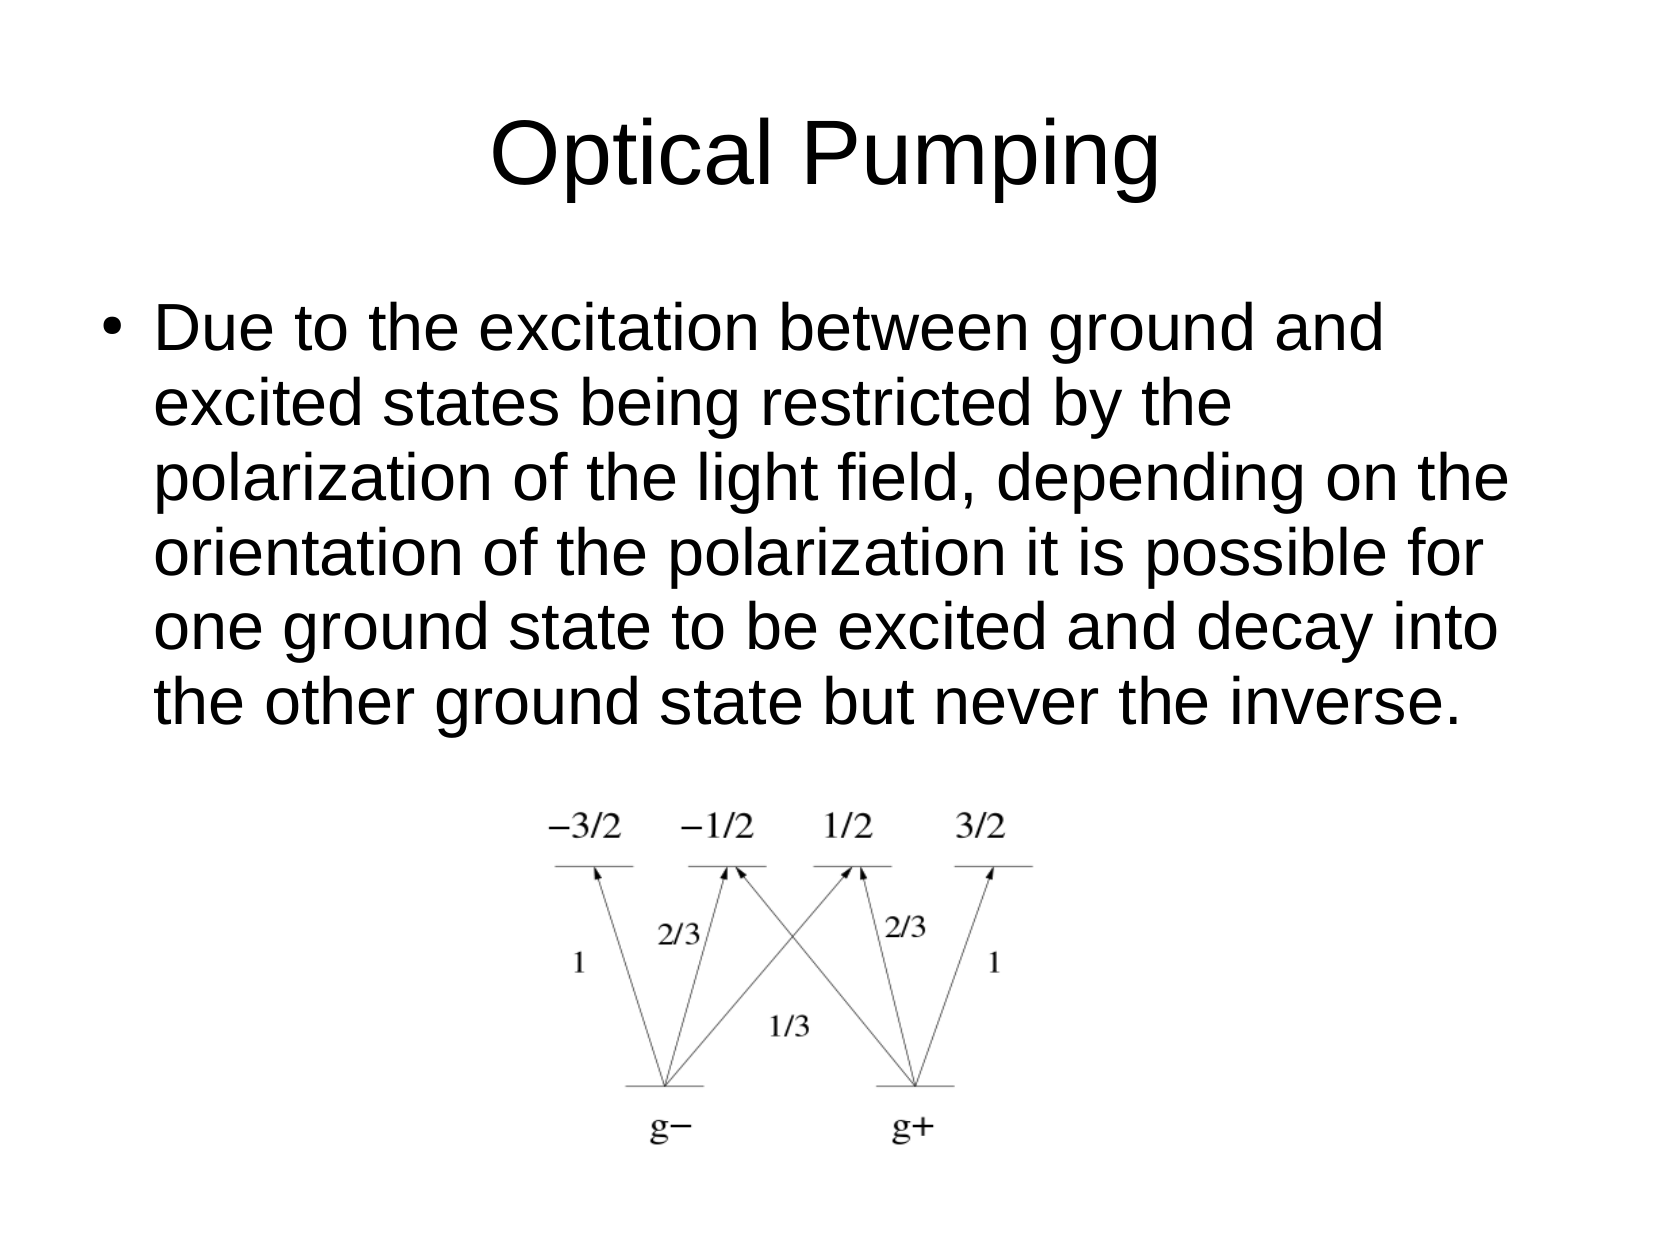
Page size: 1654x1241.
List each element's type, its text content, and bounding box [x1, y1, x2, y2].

picture [510, 779, 1051, 1186]
title Optical Pumping [82, 49, 1571, 257]
list Due to the excitation between ground and excited states being restricted by the polarization of the light field, depending on the orientation of the polarization it is possible for one ground state to be excited and decay into the other ground state but never the inverse. [82, 290, 1561, 1171]
